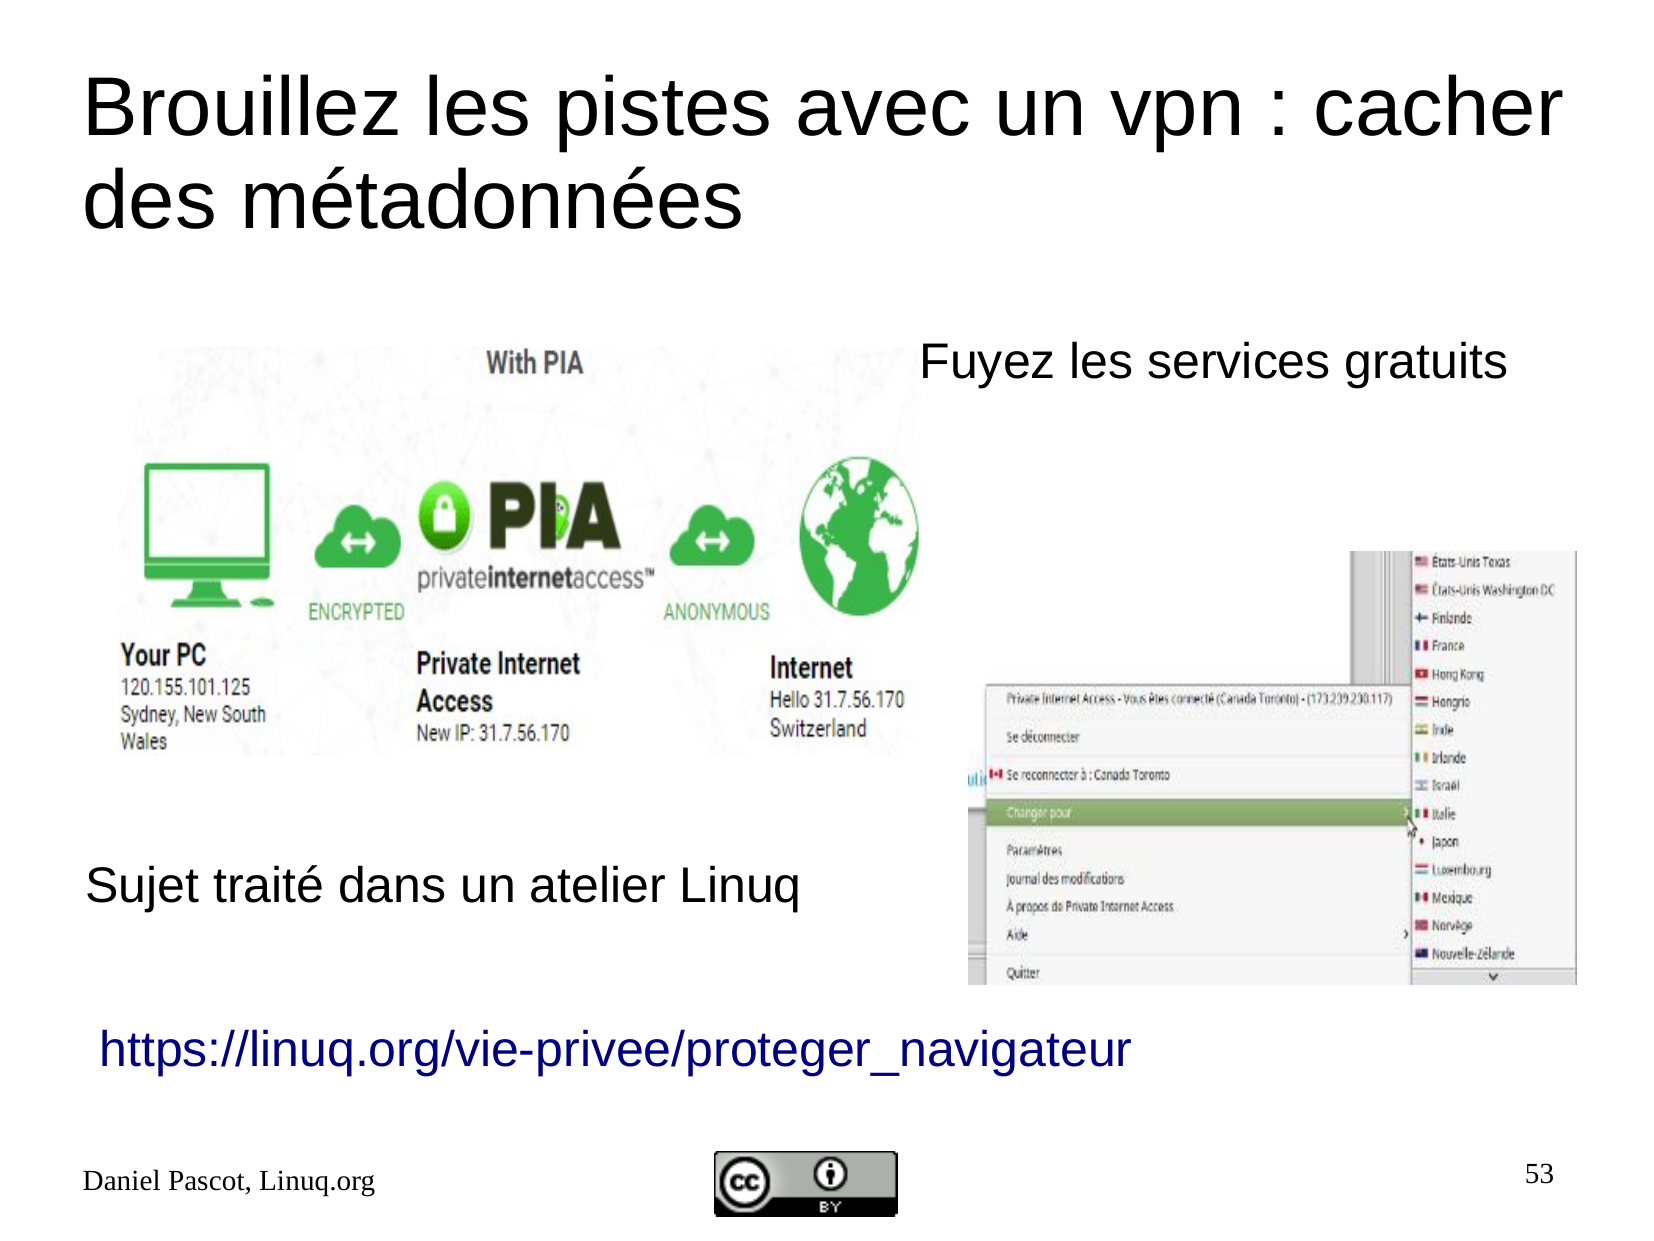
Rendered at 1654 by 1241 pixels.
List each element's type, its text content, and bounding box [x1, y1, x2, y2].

text_box https://linuq.org/vie-privee/proteger_navigateur [70, 1013, 1335, 1146]
picture [118, 347, 922, 756]
picture [968, 551, 1577, 985]
title Brouillez les pistes avec un vpn : cacher des métadonnées [82, 49, 1571, 257]
text_box Fuyez les services gratuits [904, 325, 1524, 402]
picture [714, 1151, 898, 1217]
text_box Sujet traité dans un atelier Linuq [70, 850, 818, 927]
